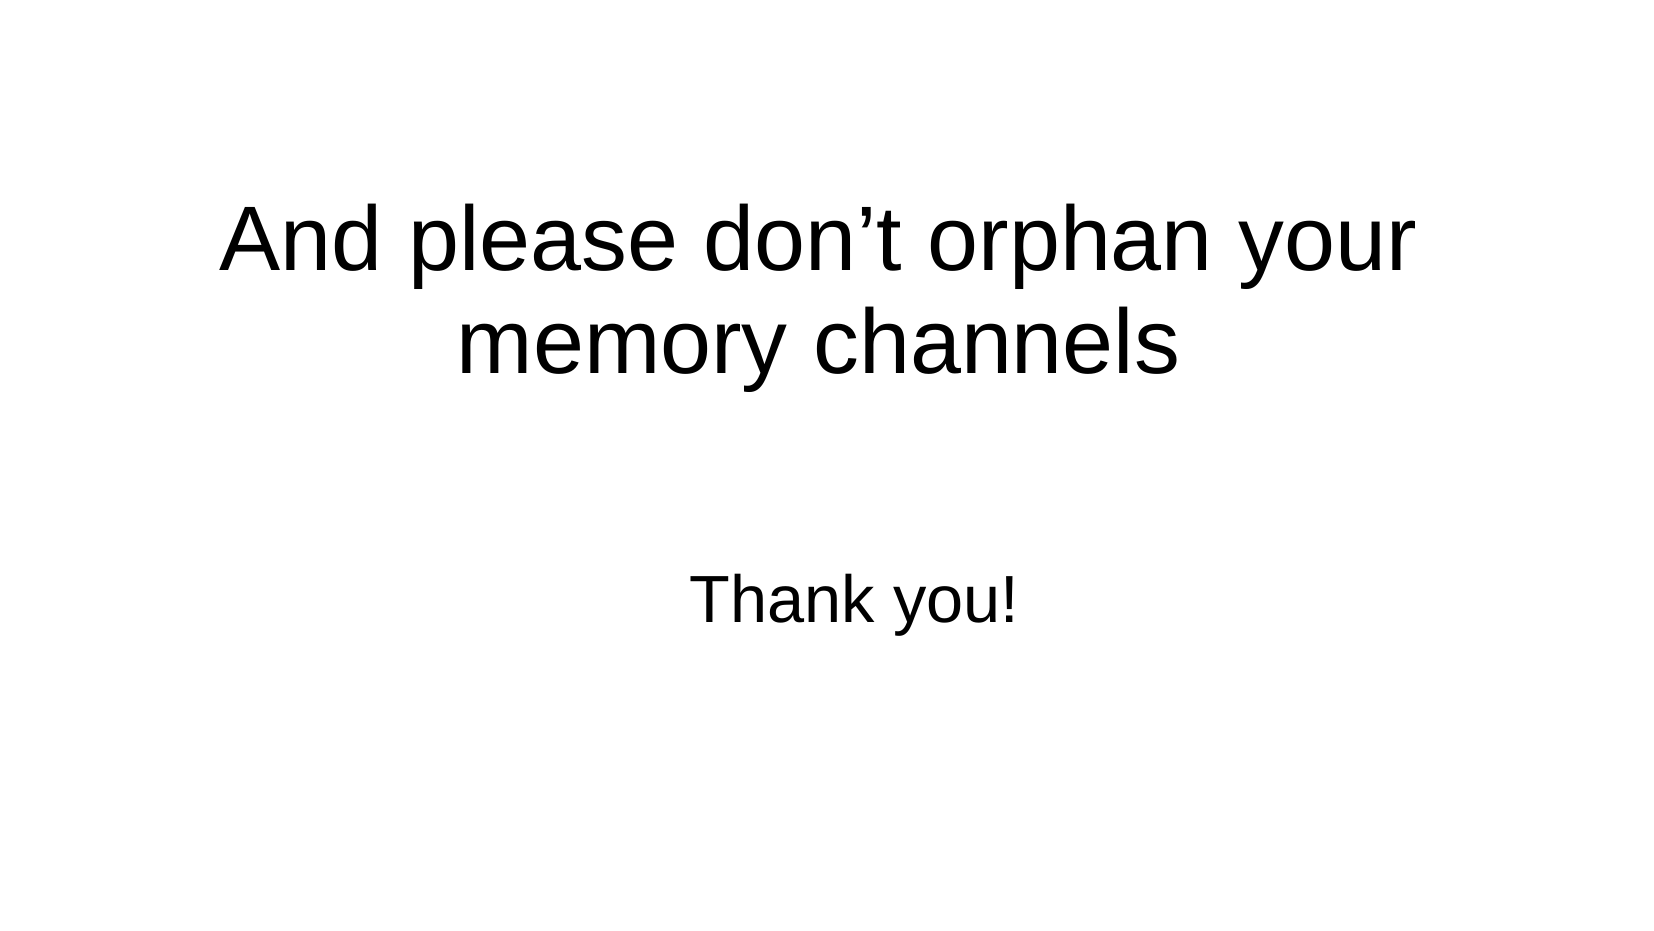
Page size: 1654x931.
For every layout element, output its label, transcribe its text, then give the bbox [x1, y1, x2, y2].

title And please don’t orphan your memory channels [75, 187, 1564, 393]
list Thank you! [75, 562, 1564, 870]
